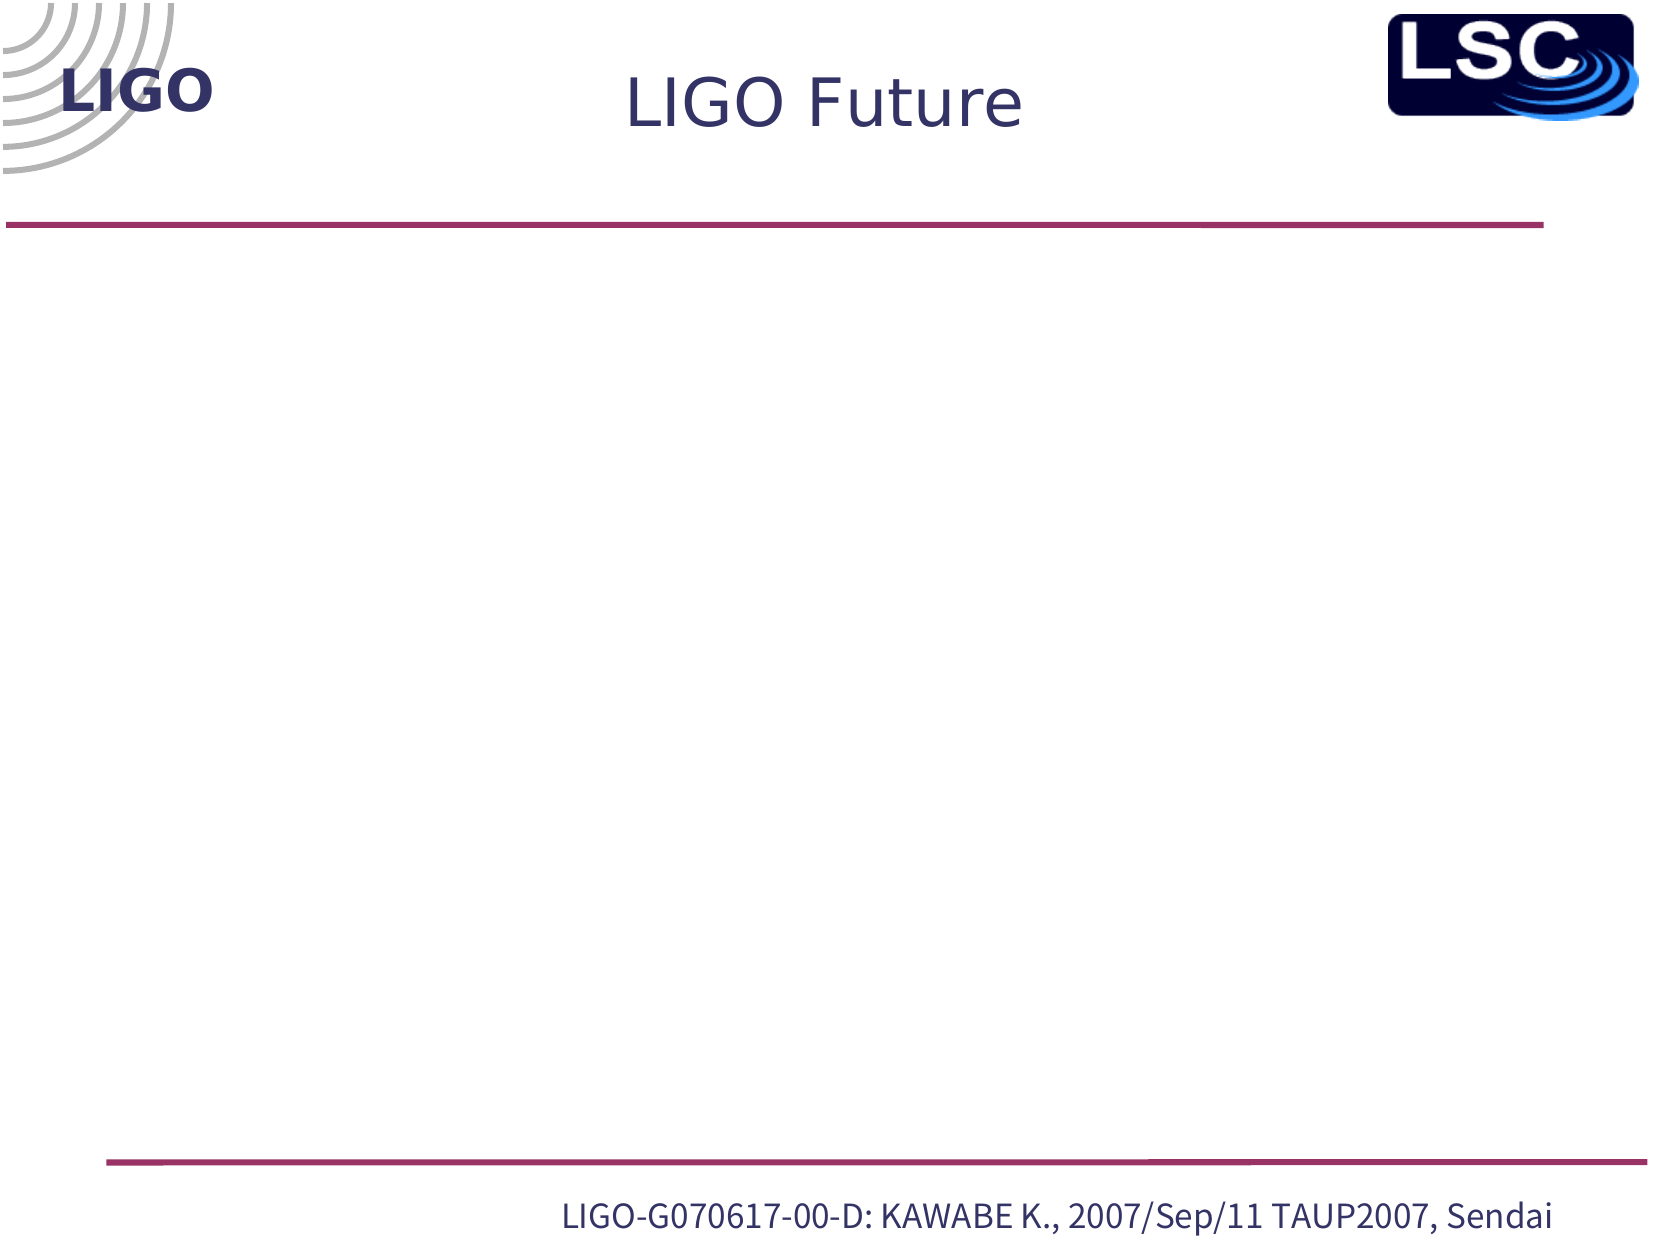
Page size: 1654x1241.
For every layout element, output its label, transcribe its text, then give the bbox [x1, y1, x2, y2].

title LIGO Future [187, 0, 1463, 208]
picture [1463, 14, 1639, 121]
